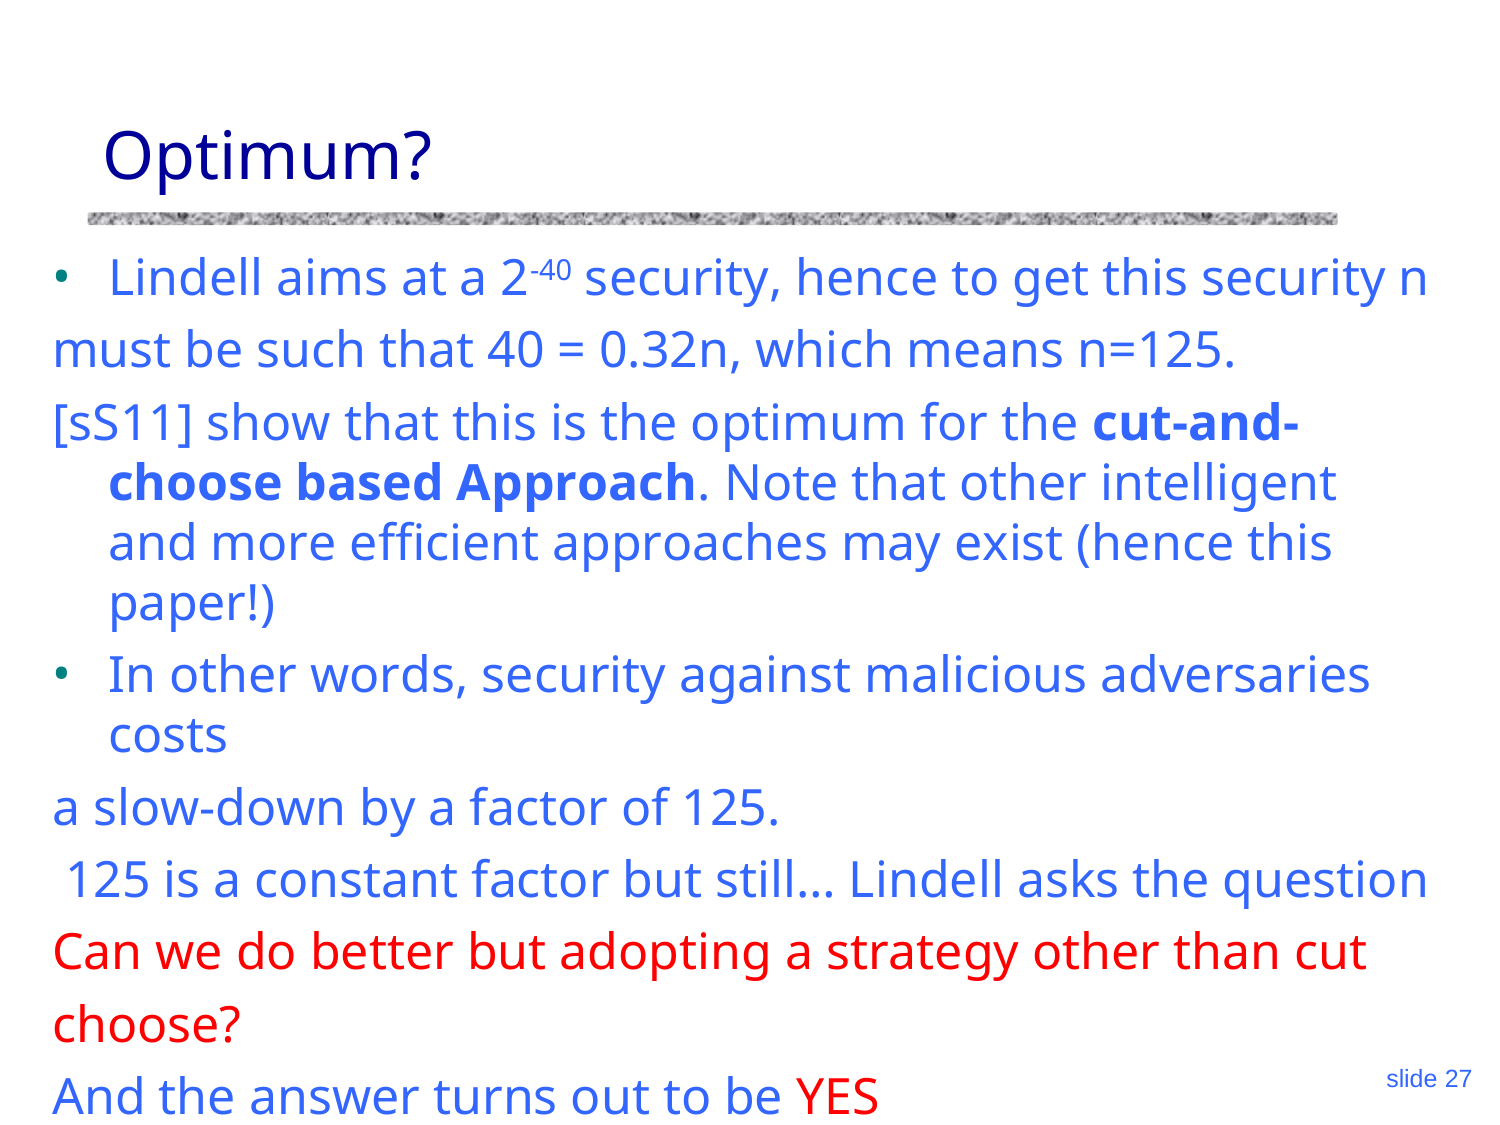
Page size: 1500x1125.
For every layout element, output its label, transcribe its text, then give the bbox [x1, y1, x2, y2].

text_box Lindell aims at a 2-40 security, hence to get this security n must be such that 40 = 0.32n, which means n=125. [sS11] show that this is the optimum for the cut-and-choose based Approach. Note that other intelligent and more efficient approaches may exist (hence this paper!) In other words, security against malicious adversaries costs a slow-down by a factor of 125. 125 is a constant factor but still… Lindell asks the question Can we do better but adopting a strategy other than cut choose? And the answer turns out to be YES [37, 237, 1448, 1125]
picture [87, 212, 1338, 226]
title Optimum? [87, 49, 1363, 201]
text_box slide <number> [1174, 1025, 1488, 1101]
